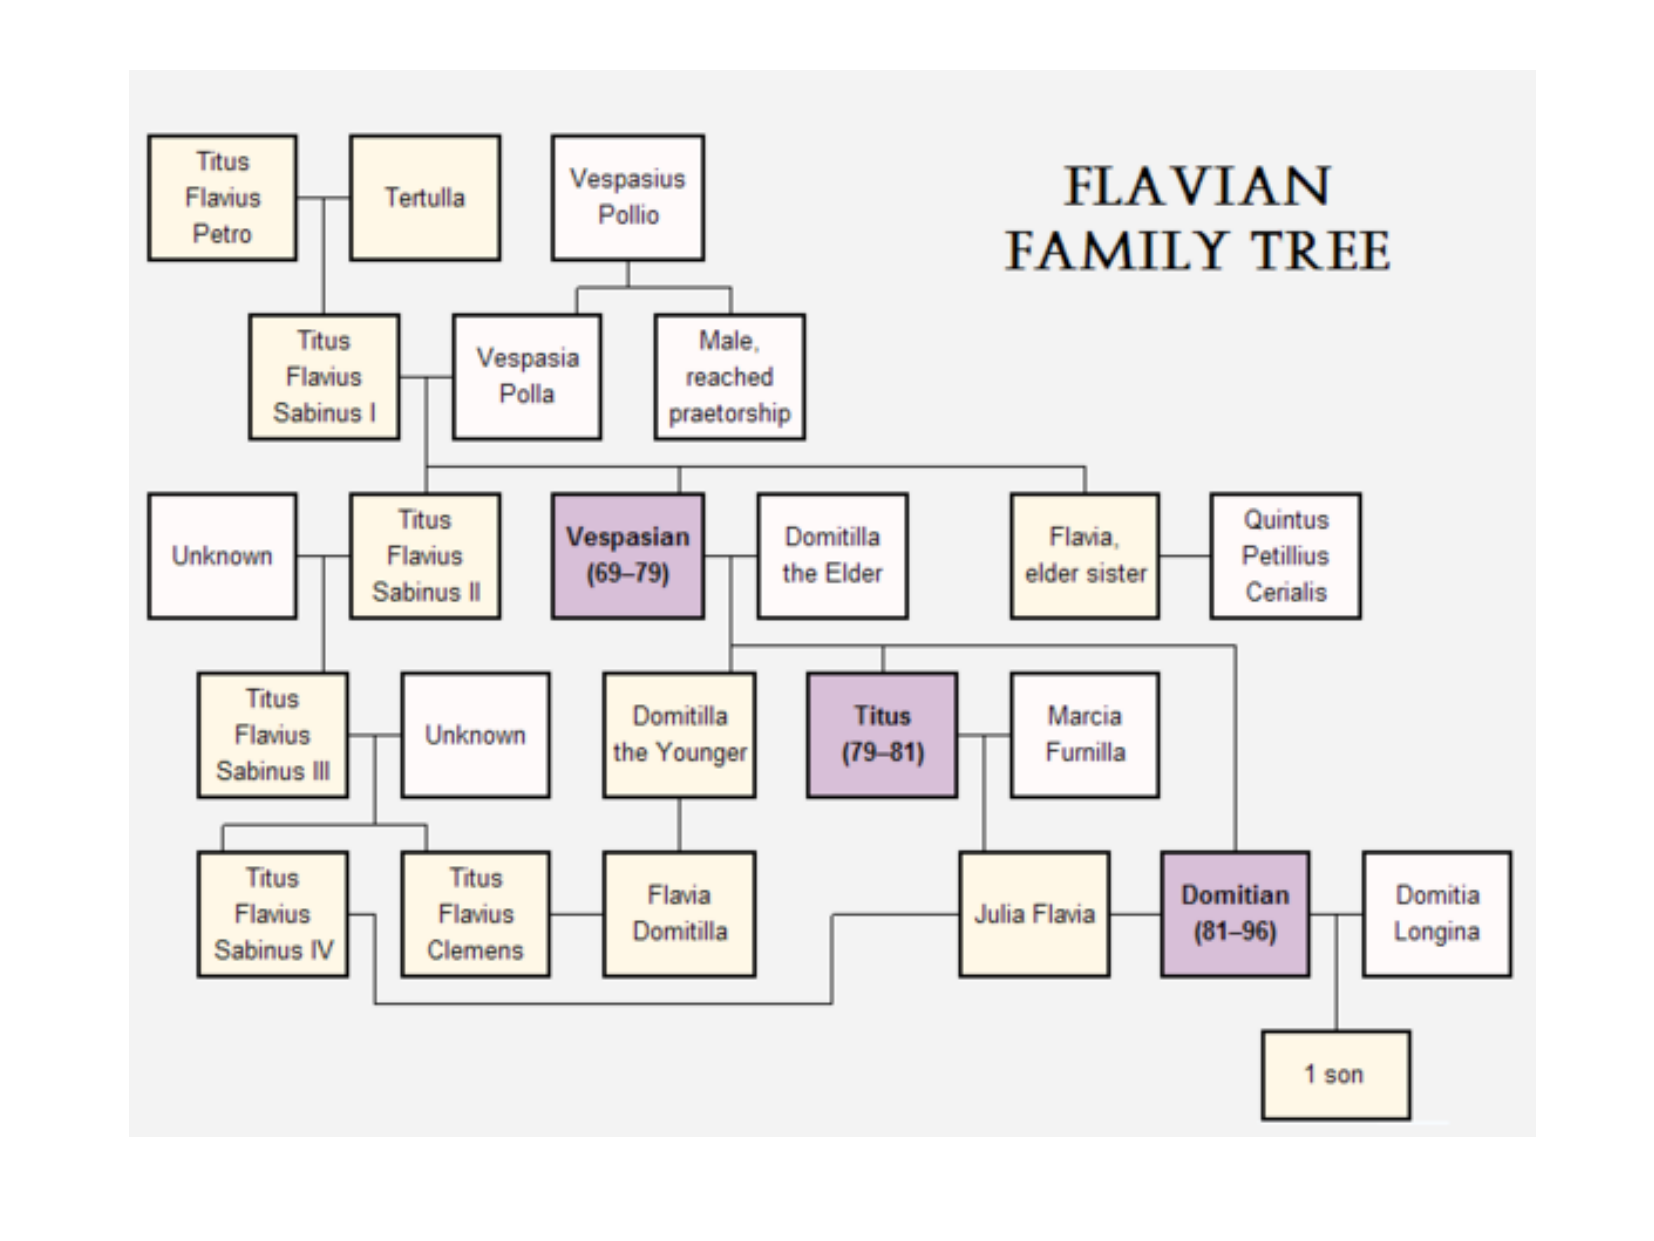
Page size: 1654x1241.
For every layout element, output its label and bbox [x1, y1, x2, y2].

picture [129, 70, 1536, 1137]
